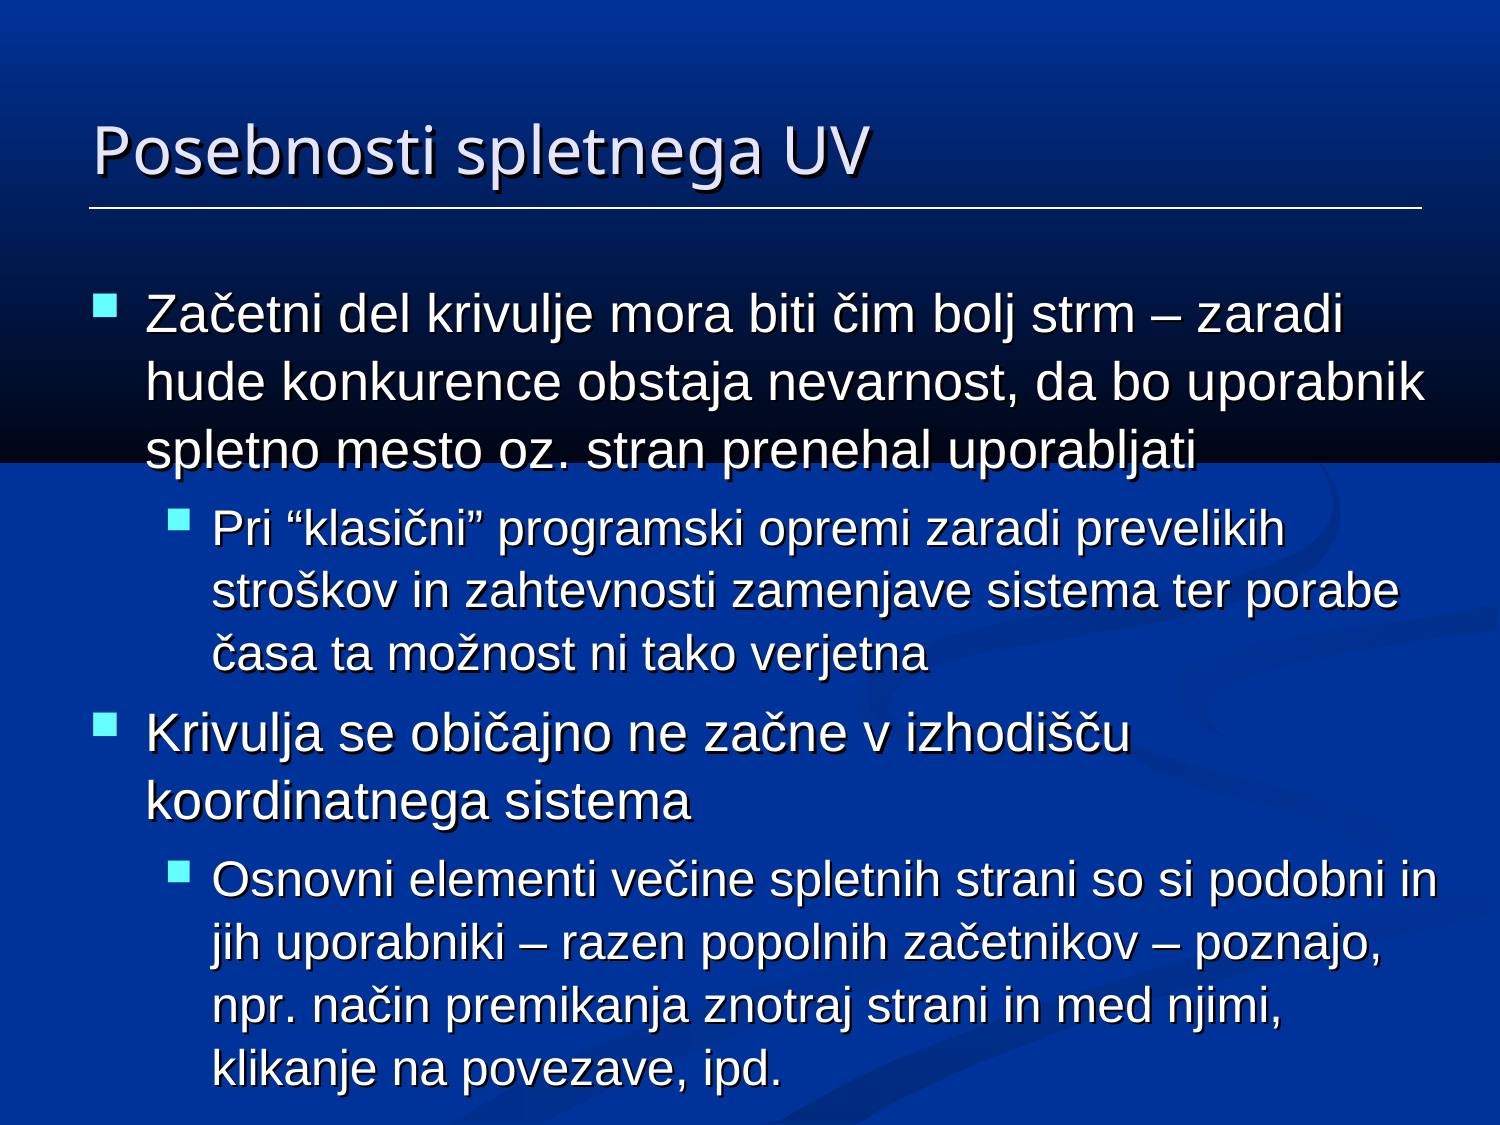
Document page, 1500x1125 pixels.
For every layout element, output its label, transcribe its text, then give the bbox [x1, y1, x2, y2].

text_box Začetni del krivulje mora biti čim bolj strm – zaradi hude konkurence obstaja nevarnost, da bo uporabnik spletno mesto oz. stran prenehal uporabljati Pri “klasični” programski opremi zaradi prevelikih stroškov in zahtevnosti zamenjave sistema ter porabe časa ta možnost ni tako verjetna Krivulja se običajno ne začne v izhodišču koordinatnega sistema Osnovni elementi večine spletnih strani so si podobni in jih uporabniki – razen popolnih začetnikov – poznajo, npr. način premikanja znotraj strani in med njimi, klikanje na povezave, ipd. [74, 267, 1459, 1109]
text_box Posebnosti spletnega UV [76, 54, 1352, 242]
